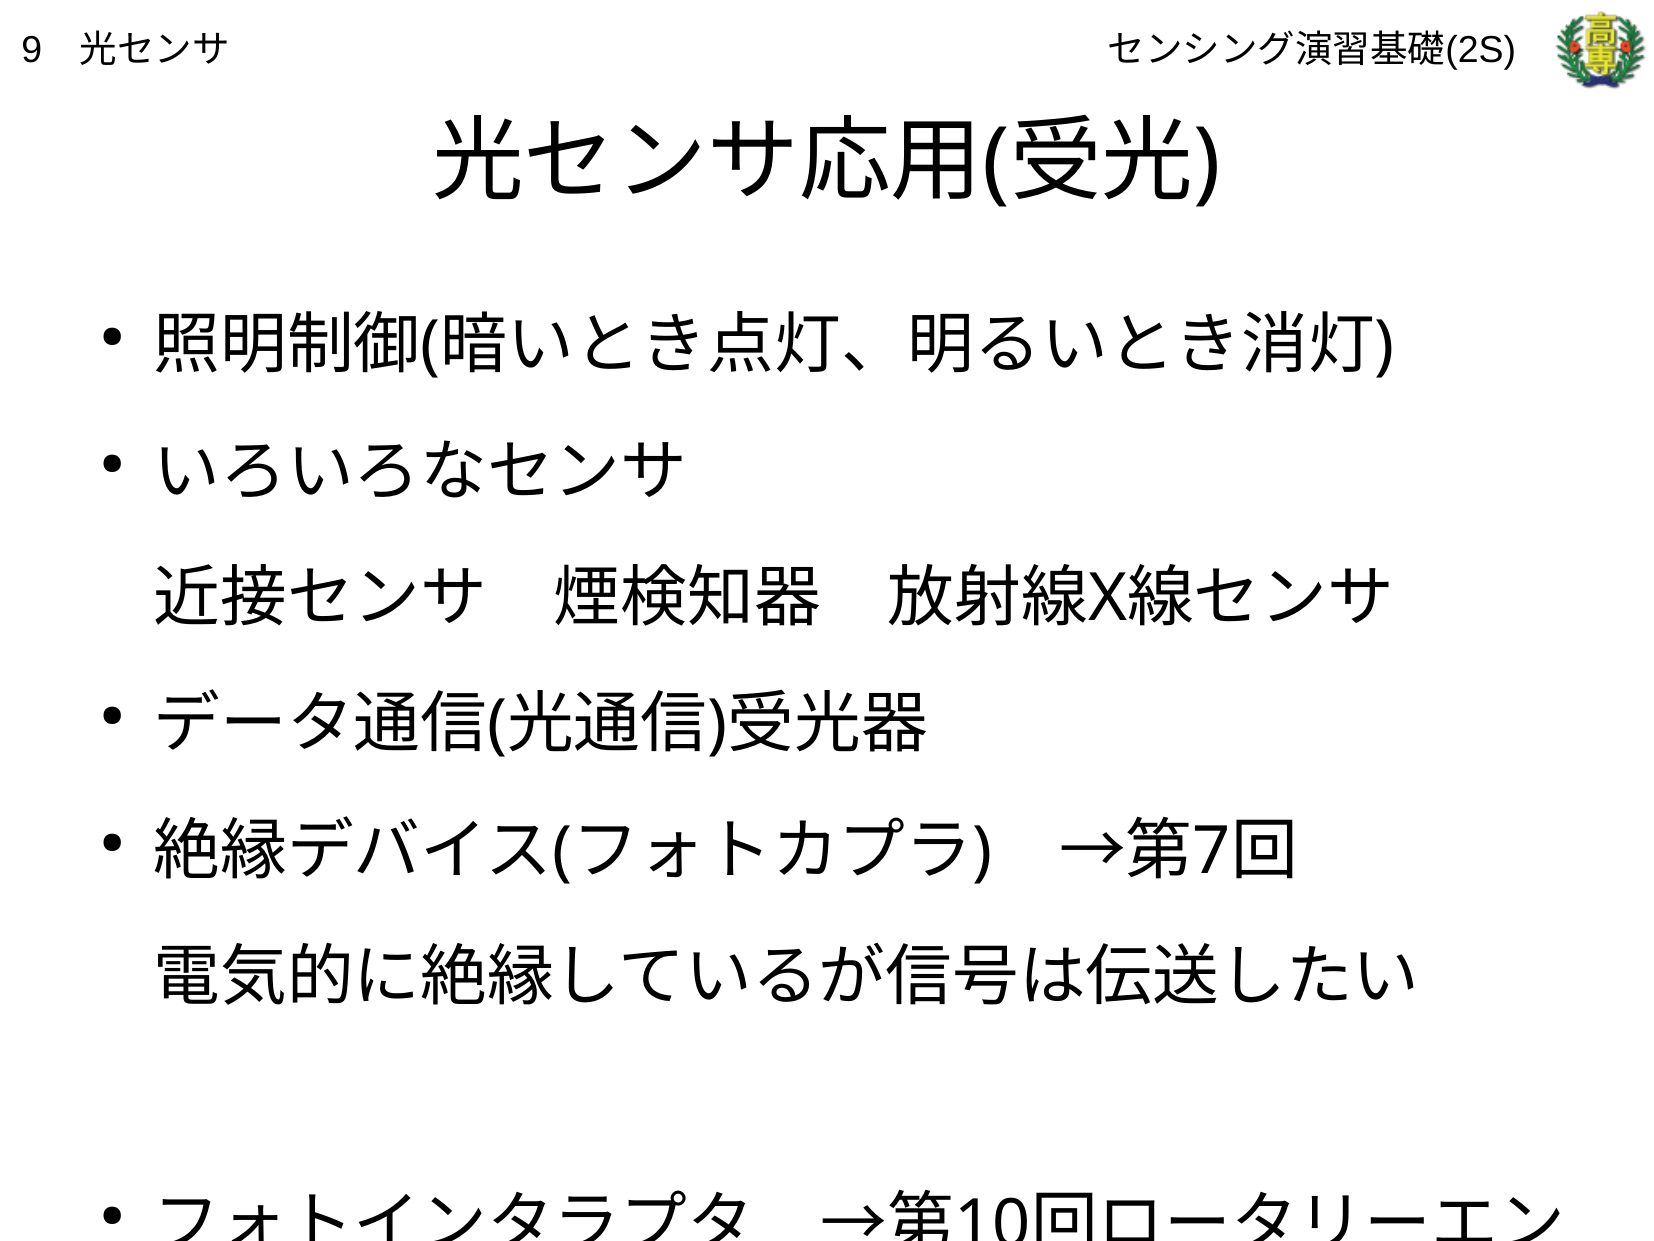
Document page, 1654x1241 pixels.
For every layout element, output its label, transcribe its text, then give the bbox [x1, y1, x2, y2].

text_box センシング演習基礎(2S) [1077, 11, 1531, 75]
title 光センサ応用(受光) [82, 49, 1571, 257]
text_box 9 光センサ [6, 11, 923, 75]
picture [1553, 2, 1650, 99]
list 照明制御(暗いとき点灯、明るいとき消灯) いろいろなセンサ 近接センサ 煙検知器 放射線X線センサ データ通信(光通信)受光器 絶縁デバイス(フォトカプラ) →第7回 電気的に絶縁しているが信号は伝送したい フォトインタラプタ →第10回ロータリーエンコーダ 距離センサ →第14回距離センサ [82, 290, 1595, 1172]
